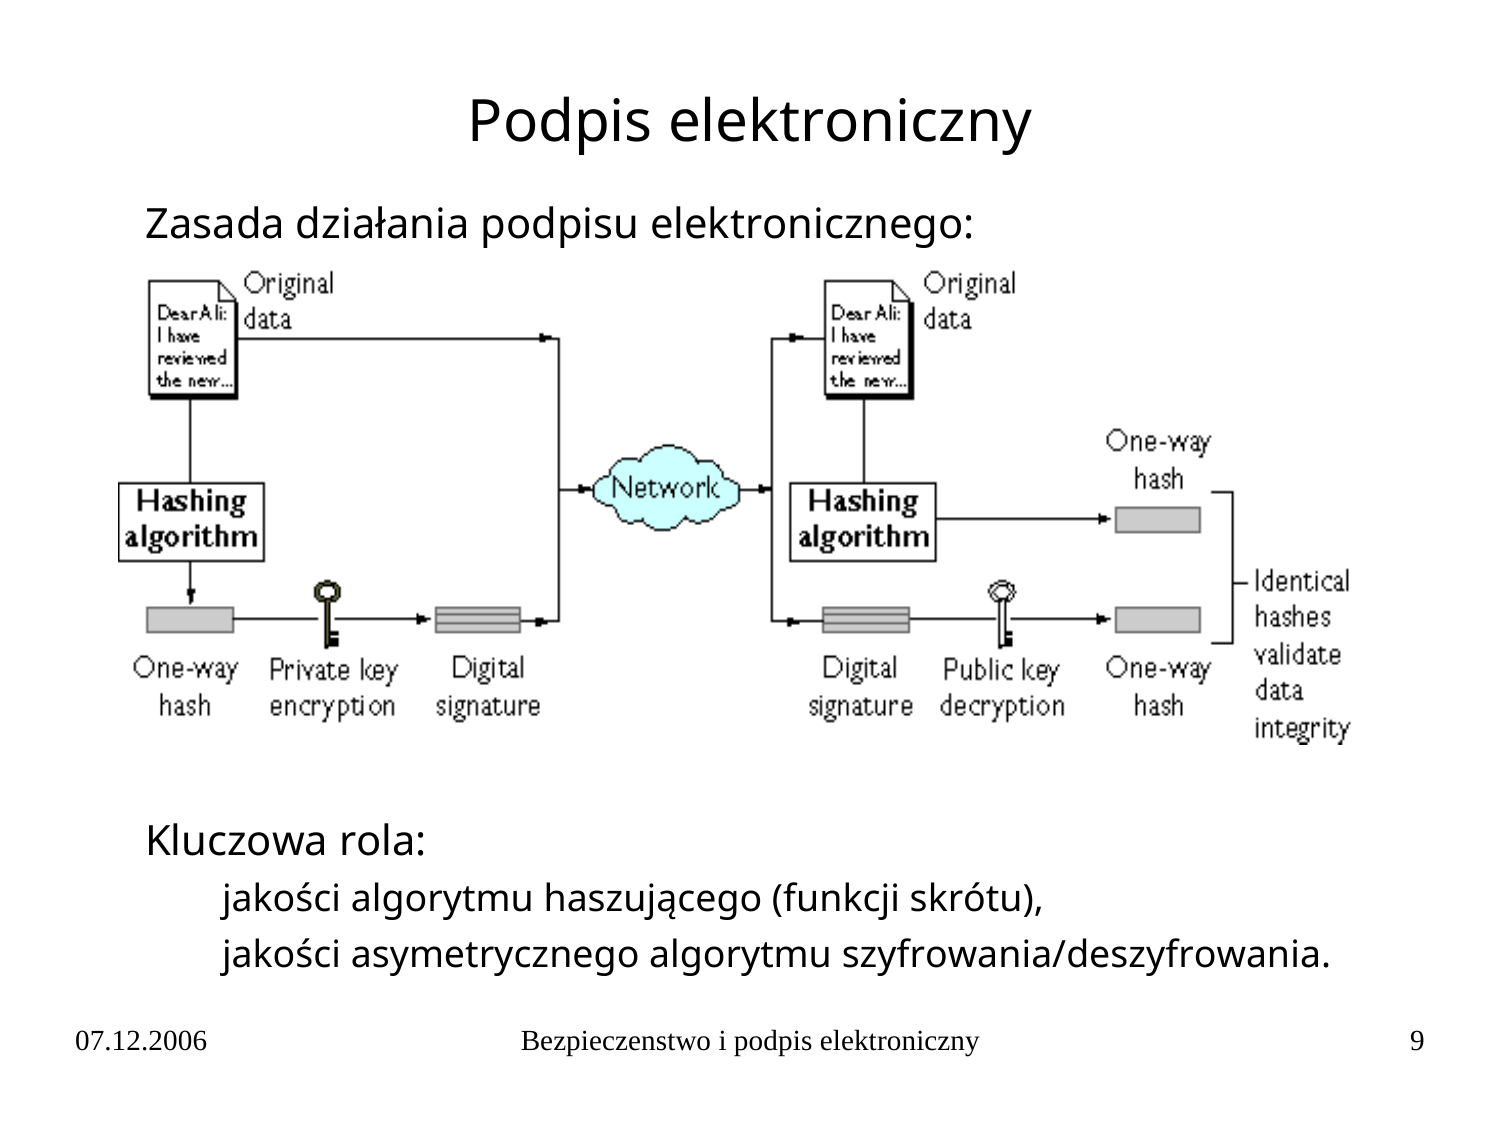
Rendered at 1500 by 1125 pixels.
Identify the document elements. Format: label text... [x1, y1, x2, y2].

title Podpis elektroniczny [112, 50, 1388, 188]
list Zasada działania podpisu elektronicznego: Kluczowa rola: jakości algorytmu haszującego (funkcji skrótu), jakości asymetrycznego algorytmu szyfrowania/deszyfrowania. [112, 190, 1388, 1003]
picture [118, 265, 1353, 745]
